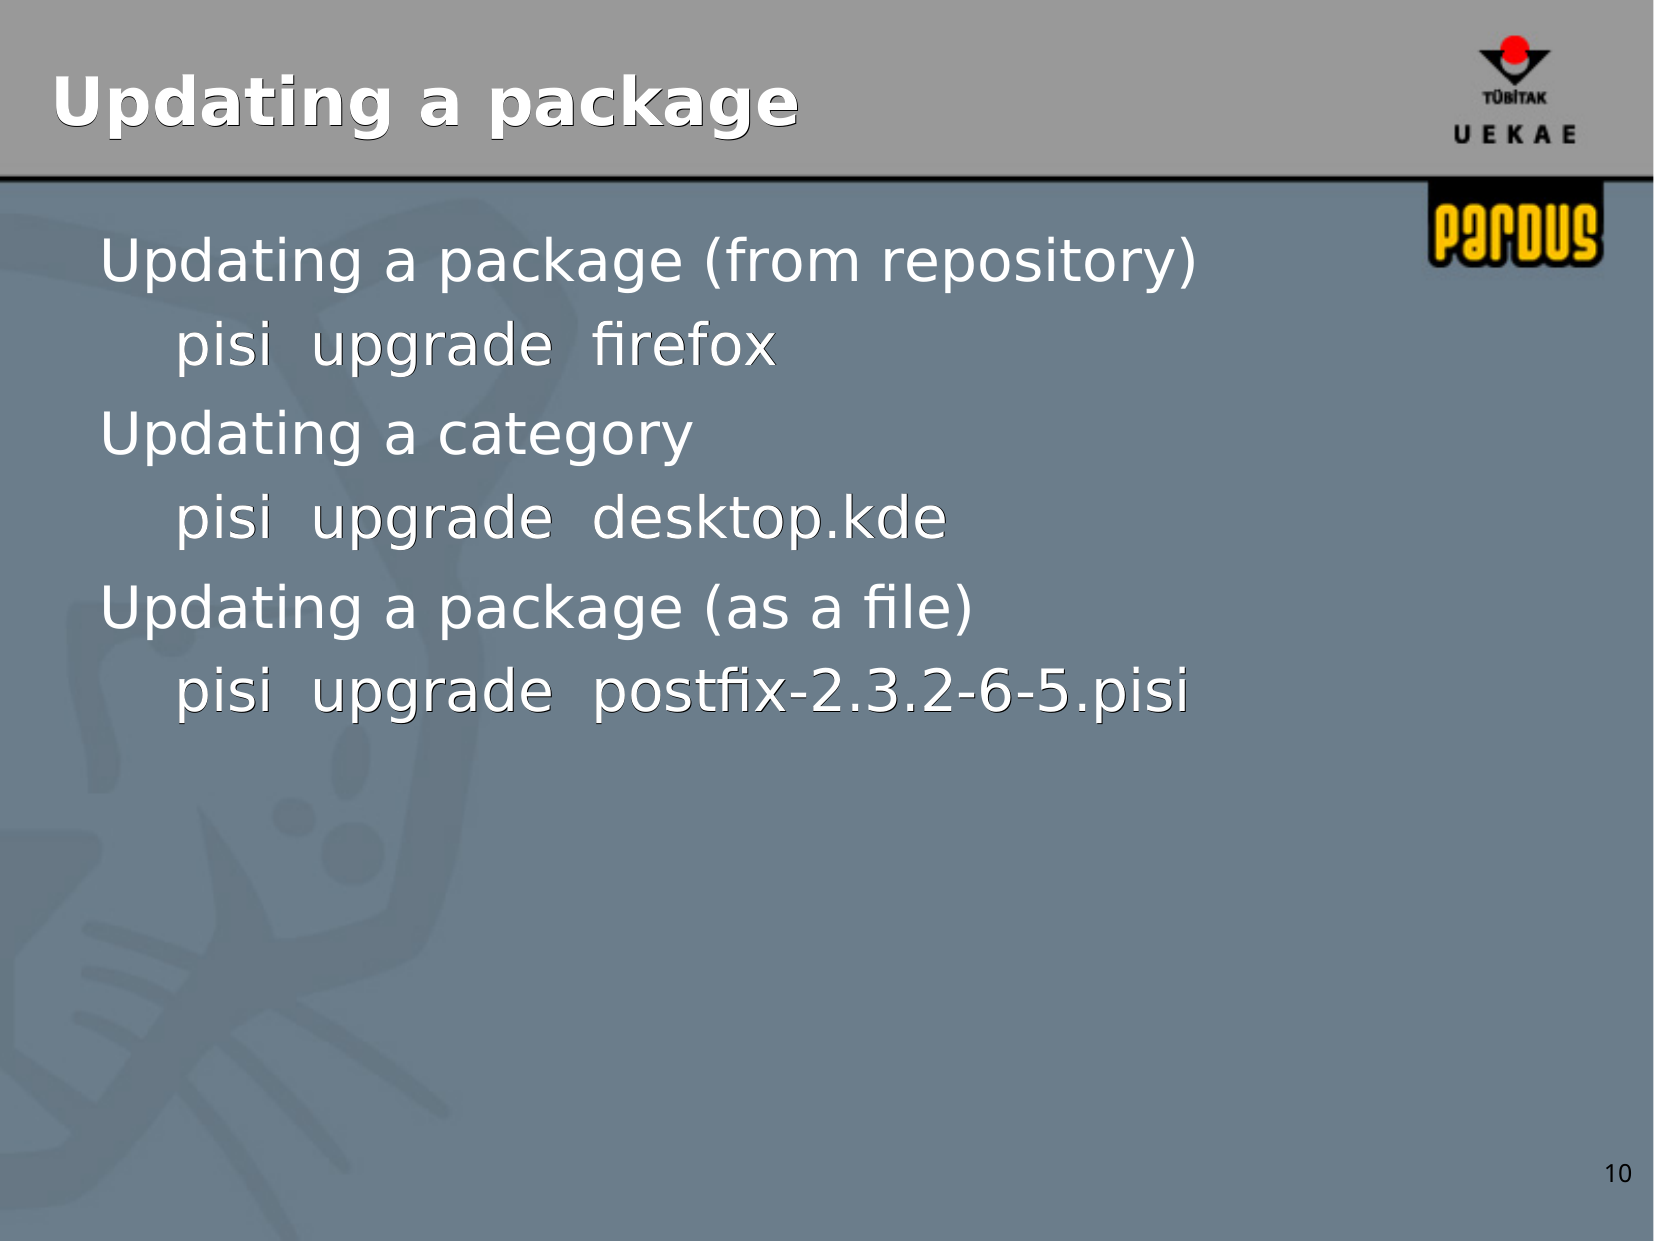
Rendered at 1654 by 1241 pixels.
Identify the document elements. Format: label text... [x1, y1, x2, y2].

picture [0, 0, 1654, 1241]
title Updating a package [35, 43, 1449, 158]
list Updating a package (from repository) pisi upgrade firefox Updating a category pisi upgrade desktop.kde Updating a package (as a file) pisi upgrade postfix-2.3.2-6-5.pisi [84, 216, 1595, 1201]
